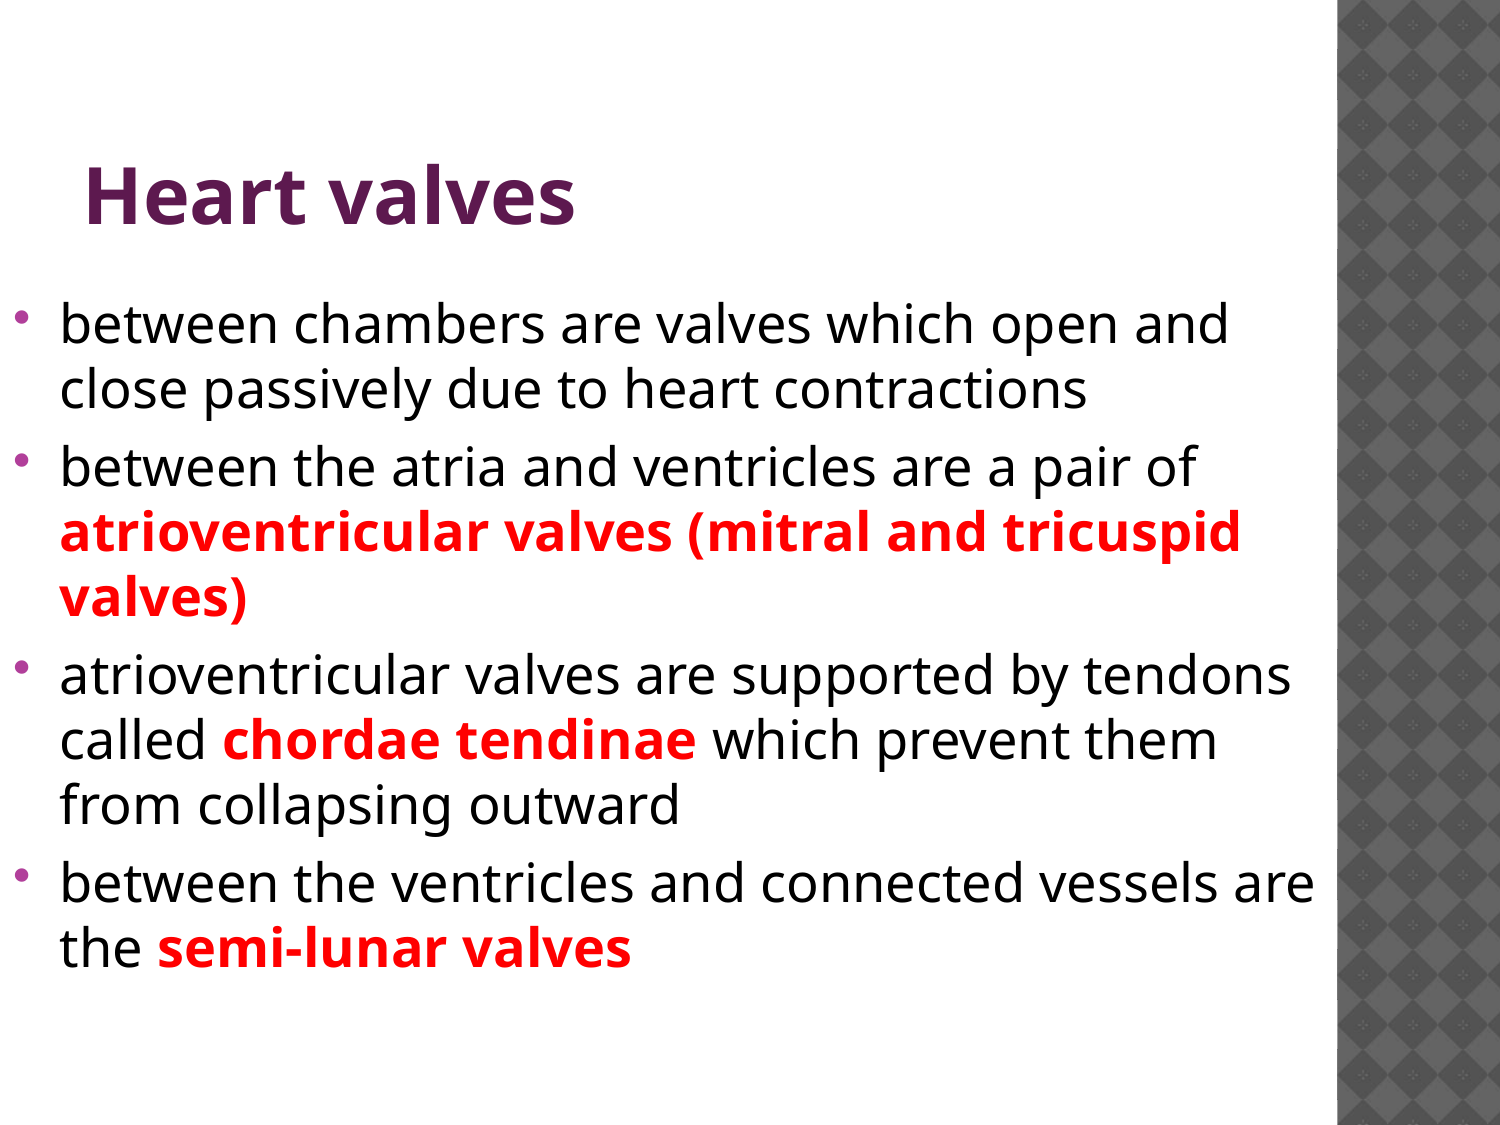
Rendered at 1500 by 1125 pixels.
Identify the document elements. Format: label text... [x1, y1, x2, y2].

title Heart valves [75, 52, 1263, 240]
list between chambers are valves which open and close passively due to heart contractions between the atria and ventricles are a pair of atrioventricular valves (mitral and tricuspid valves) atrioventricular valves are supported by tendons called chordae tendinae which prevent them from collapsing outward between the ventricles and connected vessels are the semi-lunar valves [0, 282, 1350, 1075]
picture [1337, 0, 1500, 1125]
